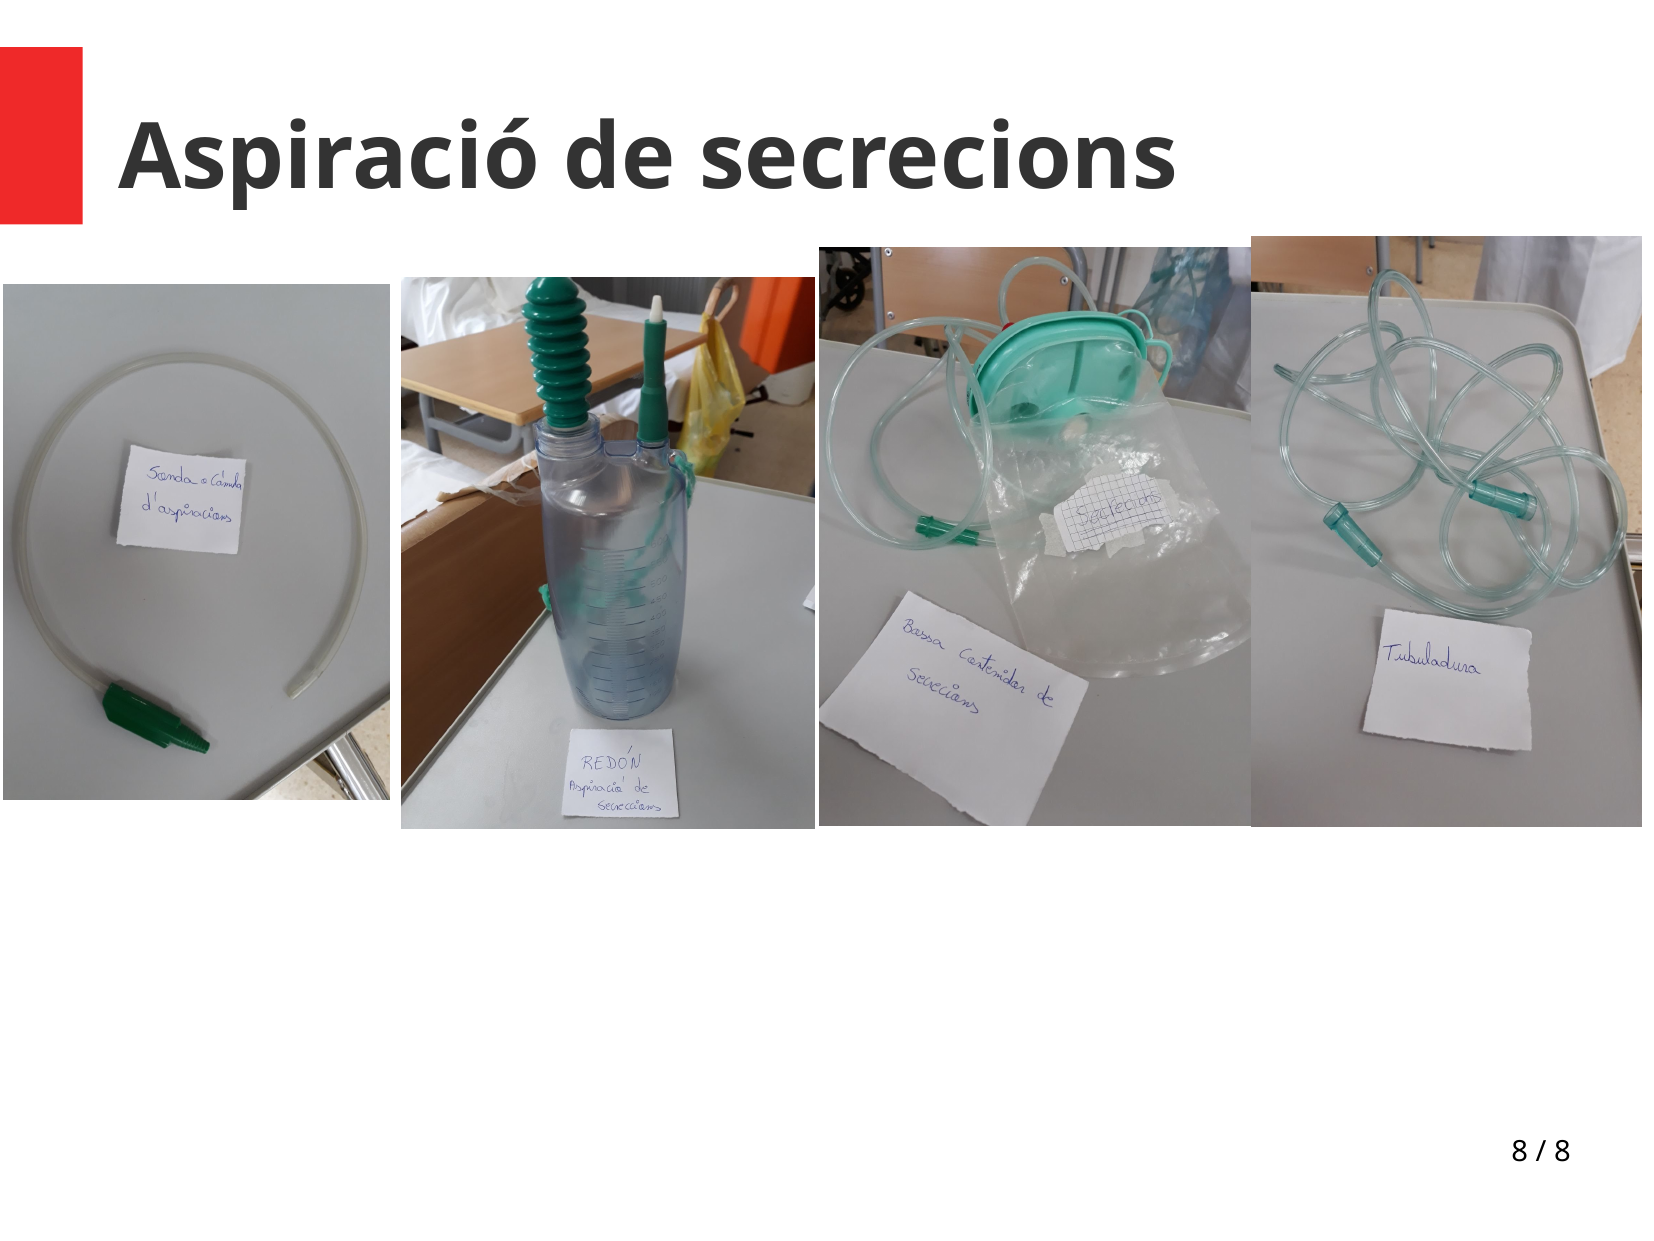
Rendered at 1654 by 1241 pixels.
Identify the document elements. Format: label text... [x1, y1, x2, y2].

picture [401, 277, 815, 829]
picture [3, 284, 390, 800]
picture [819, 236, 1642, 827]
title Aspiració de secrecions [118, 49, 1571, 257]
